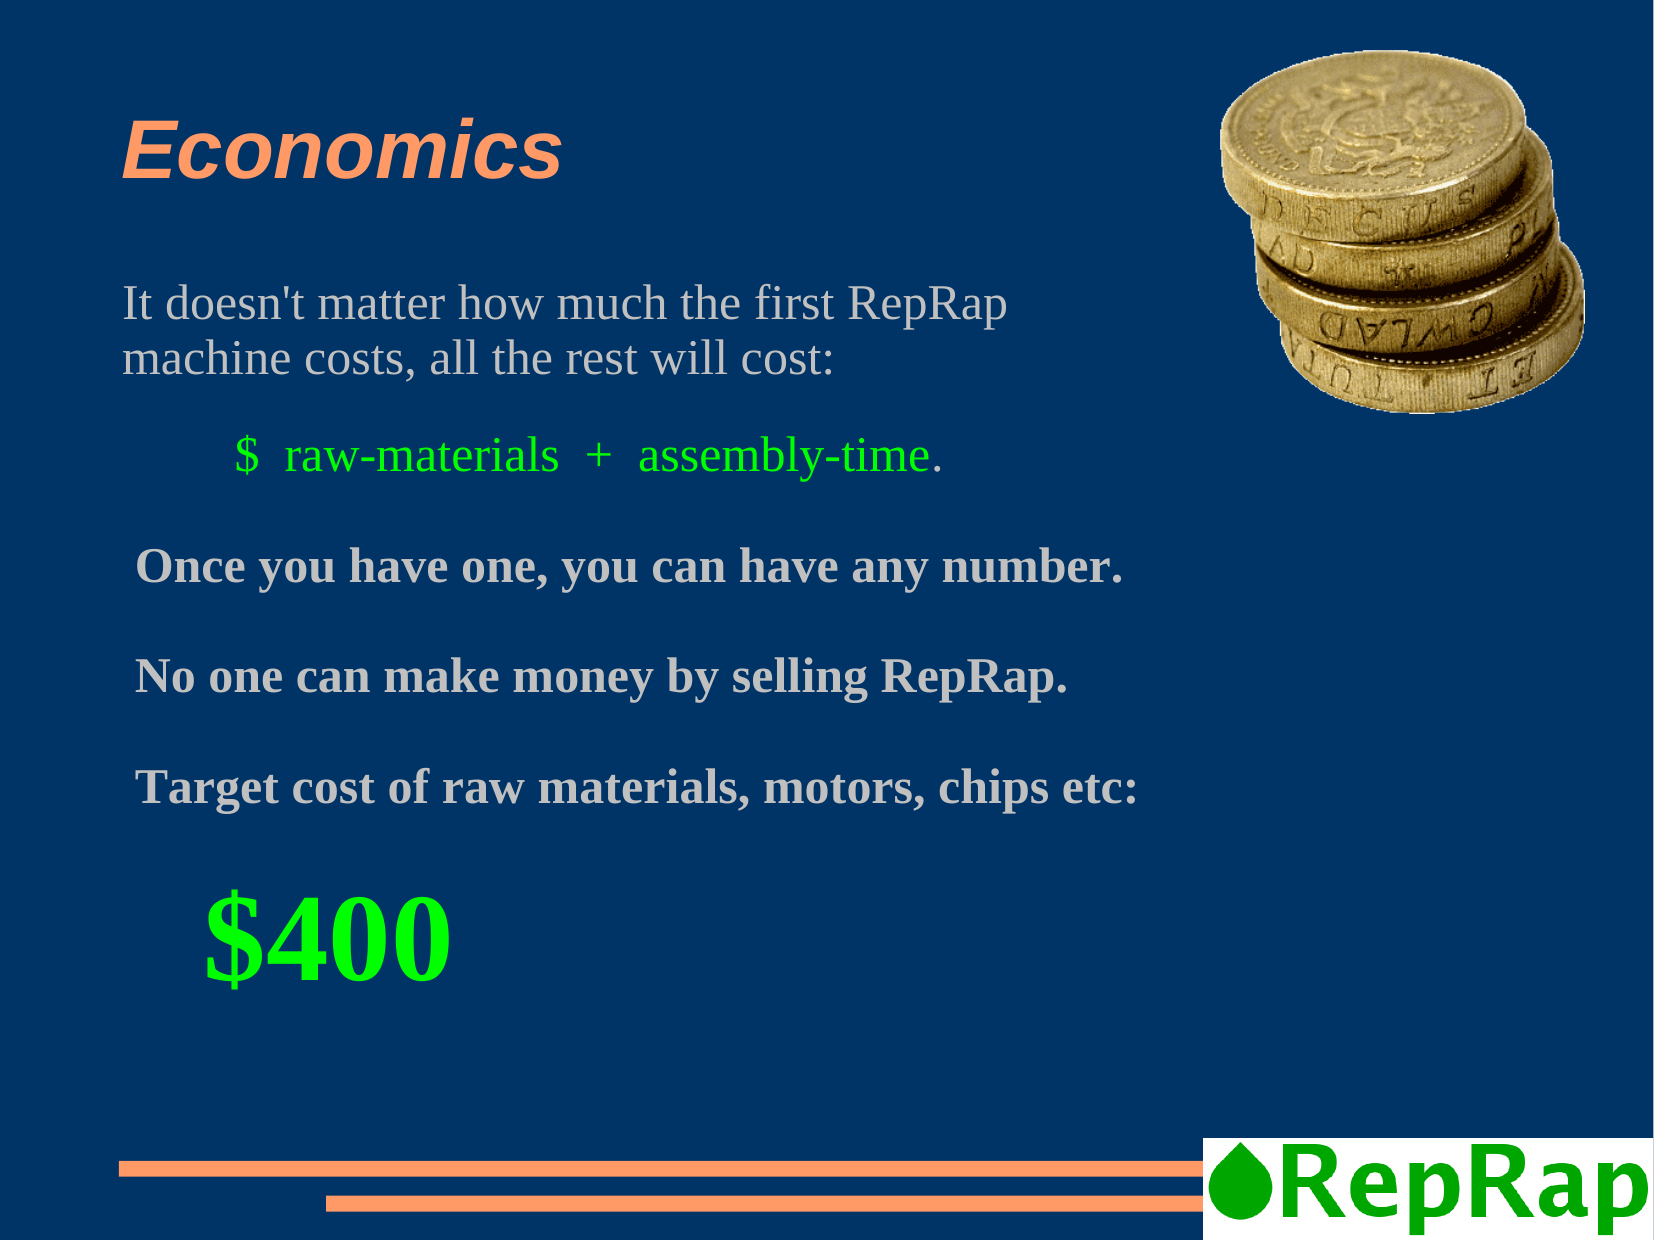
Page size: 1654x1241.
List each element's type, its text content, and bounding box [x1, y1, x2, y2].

picture [1219, 49, 1585, 414]
picture [1203, 1138, 1654, 1241]
text_box It doesn't matter how much the first RepRap machine costs, all the rest will cost: $ raw-materials + assembly-time. Once you have one, you can have any number. No one can make money by selling RepRap. Target cost of raw materials, motors, chips etc: $400 [122, 275, 1482, 1077]
title Economics [121, 46, 1534, 254]
